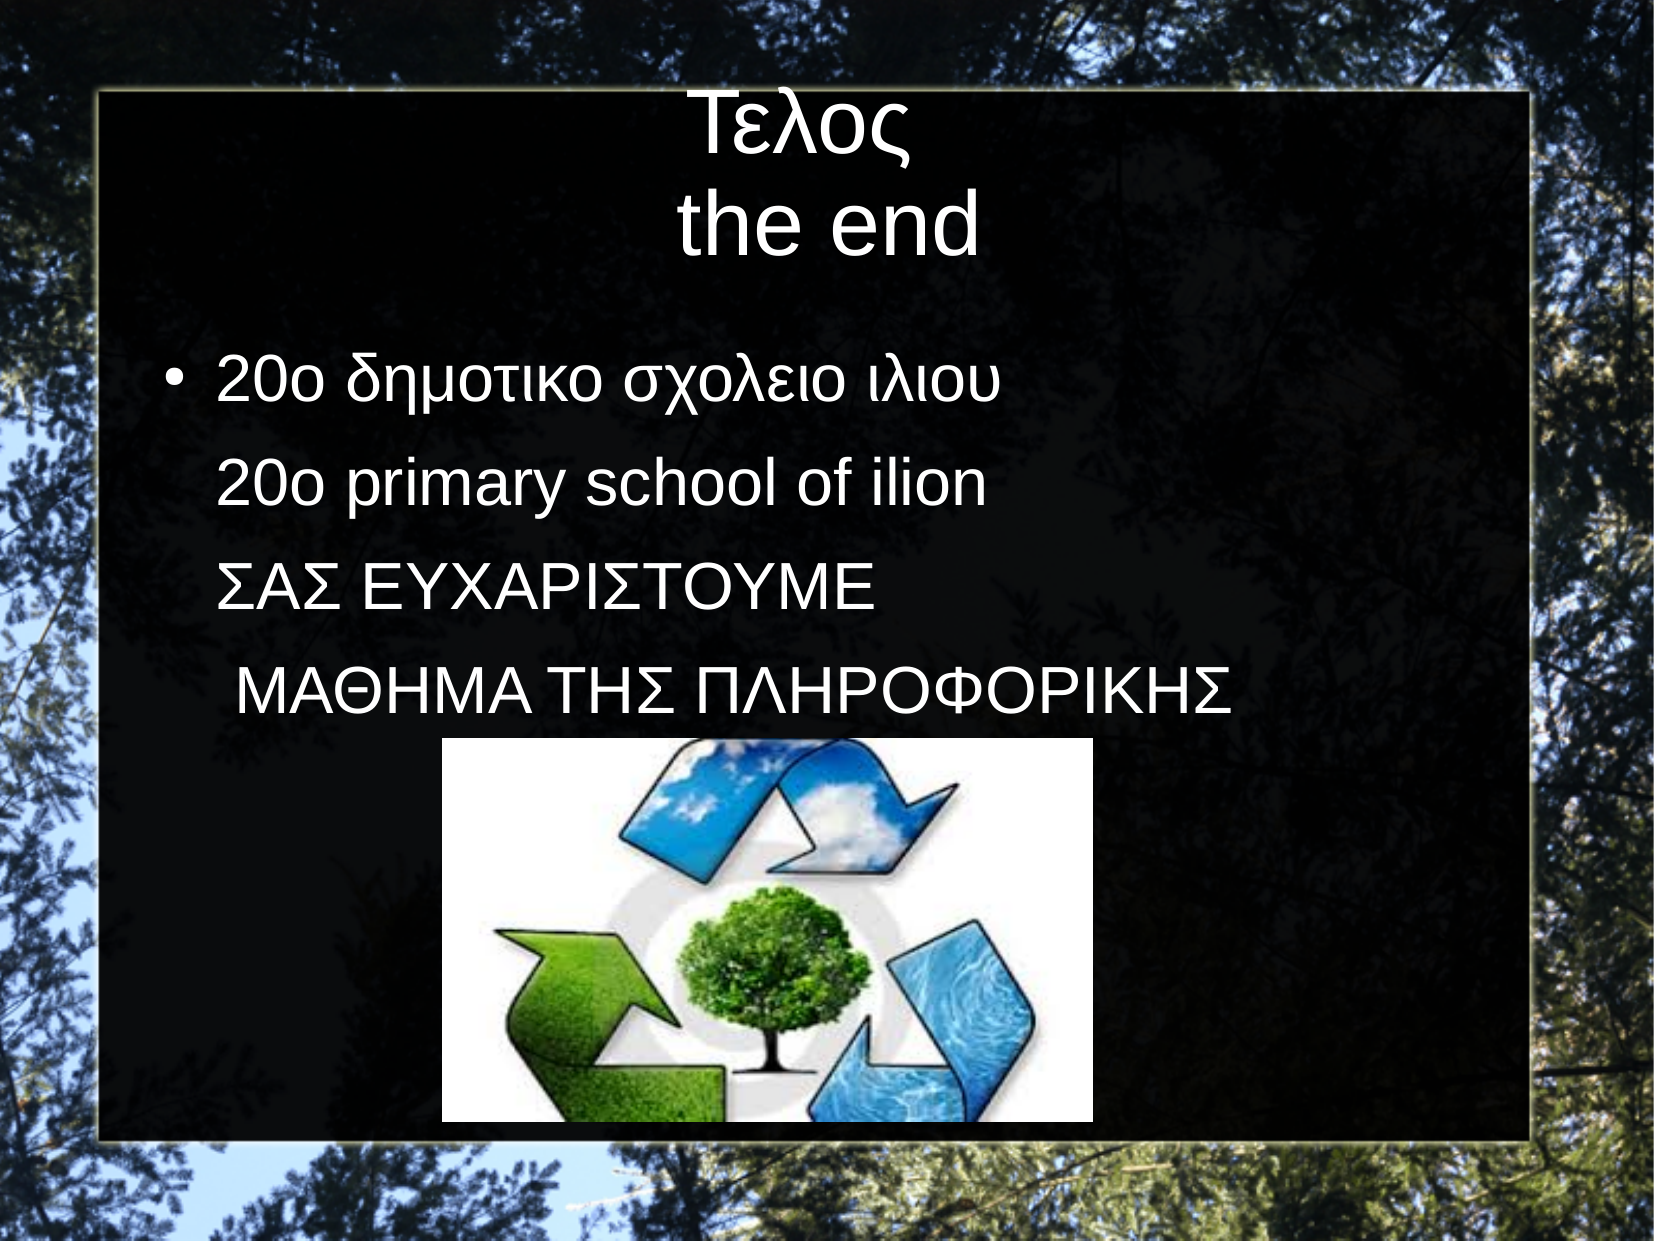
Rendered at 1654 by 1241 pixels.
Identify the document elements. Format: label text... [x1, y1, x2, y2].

picture [0, 0, 1654, 1241]
title Τελος the end [88, 70, 1536, 276]
list 20o δημοτικο σχολειο ιλιου 20o primary school of ilion ΣΑΣ ΕΥΧΑΡΙΣΤΟΥΜΕ ΜΑΘΗΜΑ ΤΗΣ ΠΛΗΡΟΦΟΡΙΚΗΣ [144, 340, 1536, 1123]
